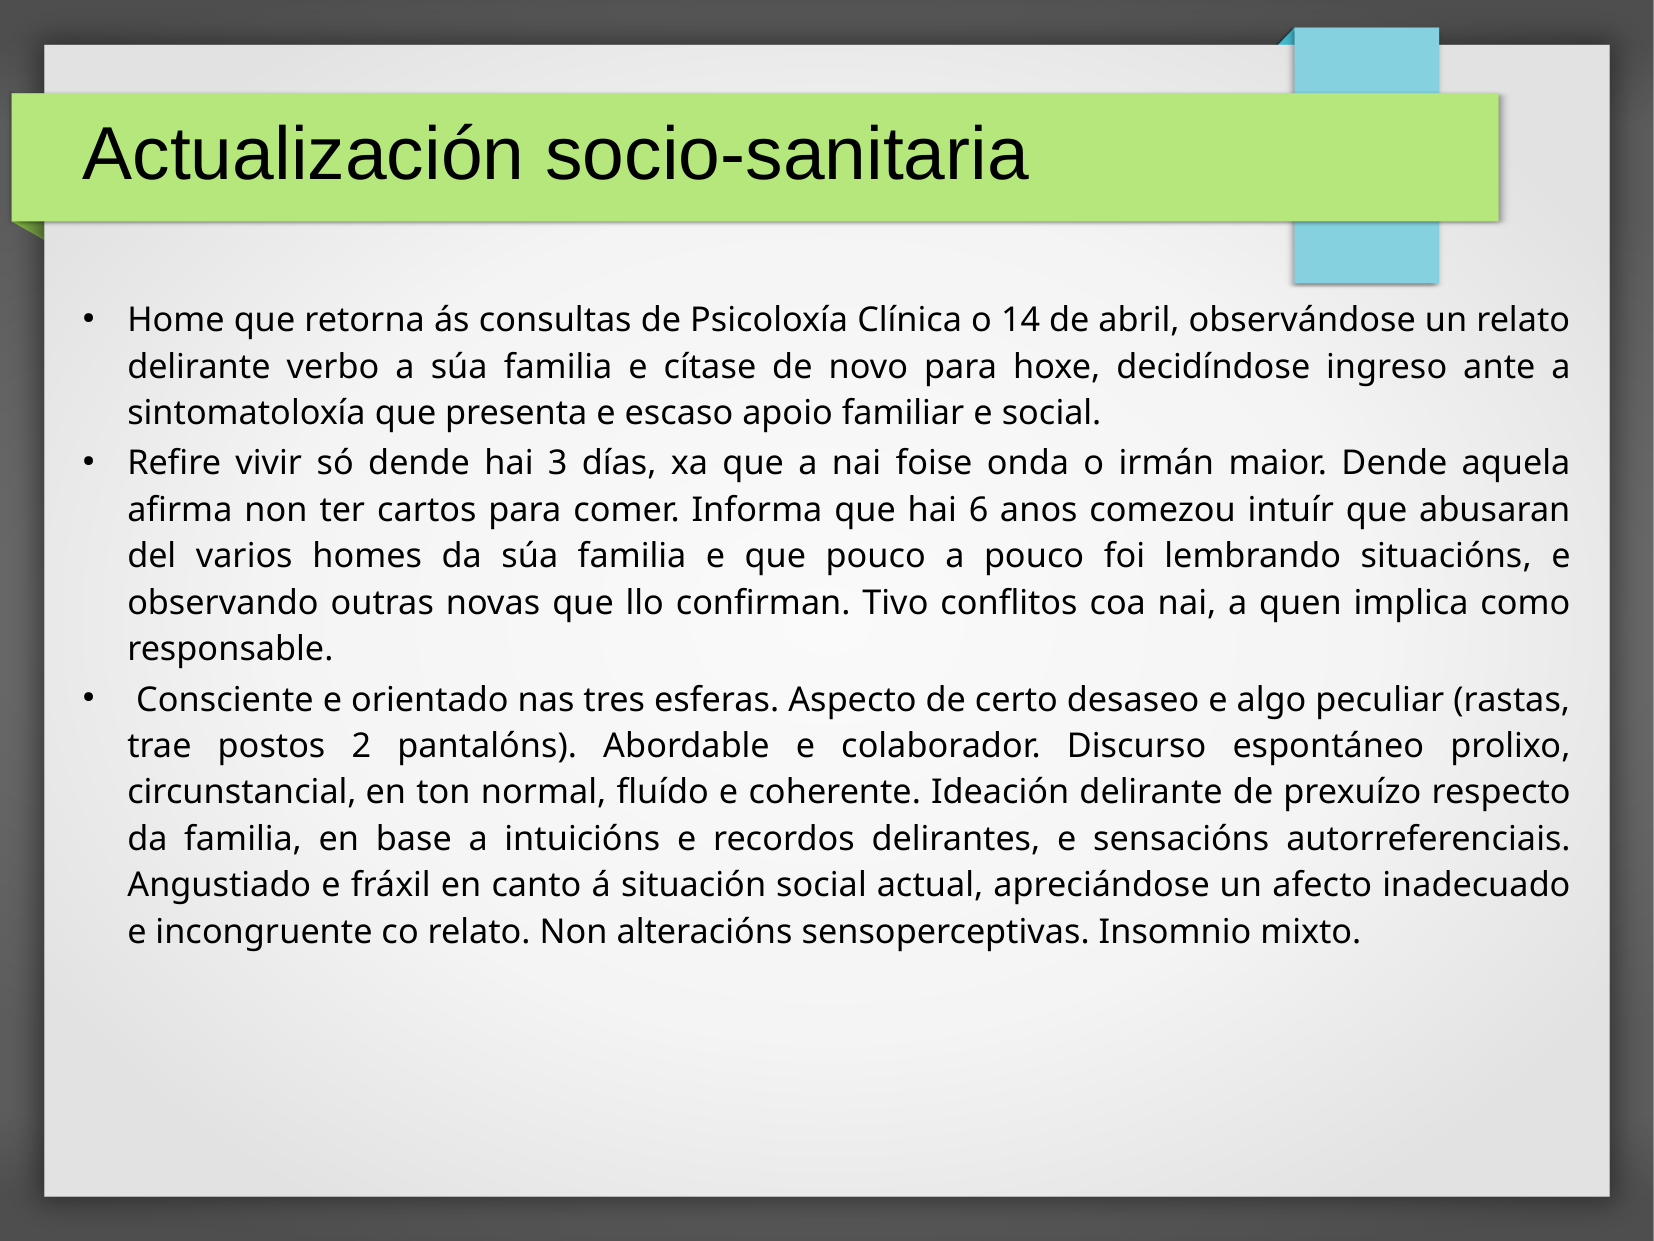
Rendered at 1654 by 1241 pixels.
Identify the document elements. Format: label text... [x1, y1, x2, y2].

picture [0, 0, 1654, 1241]
title Actualización socio-sanitaria [82, 94, 1264, 213]
list Home que retorna ás consultas de Psicoloxía Clínica o 14 de abril, observándose un relato delirante verbo a súa familia e cítase de novo para hoxe, decidíndose ingreso ante a sintomatoloxía que presenta e escaso apoio familiar e social. Refire vivir só dende hai 3 días, xa que a nai foise onda o irmán maior. Dende aquela afirma non ter cartos para comer. Informa que hai 6 anos comezou intuír que abusaran del varios homes da súa familia e que pouco a pouco foi lembrando situacións, e observando outras novas que llo confirman. Tivo conflitos coa nai, a quen implica como responsable. Consciente e orientado nas tres esferas. Aspecto de certo desaseo e algo peculiar (rastas, trae postos 2 pantalóns). Abordable e colaborador. Discurso espontáneo prolixo, circunstancial, en ton normal, fluído e coherente. Ideación delirante de prexuízo respecto da familia, en base a intuicións e recordos delirantes, e sensacións autorreferenciais. Angustiado e fráxil en canto á situación social actual, apreciándose un afecto inadecuado e incongruente co relato. Non alteracións sensoperceptivas. Insomnio mixto. [82, 295, 1571, 1015]
